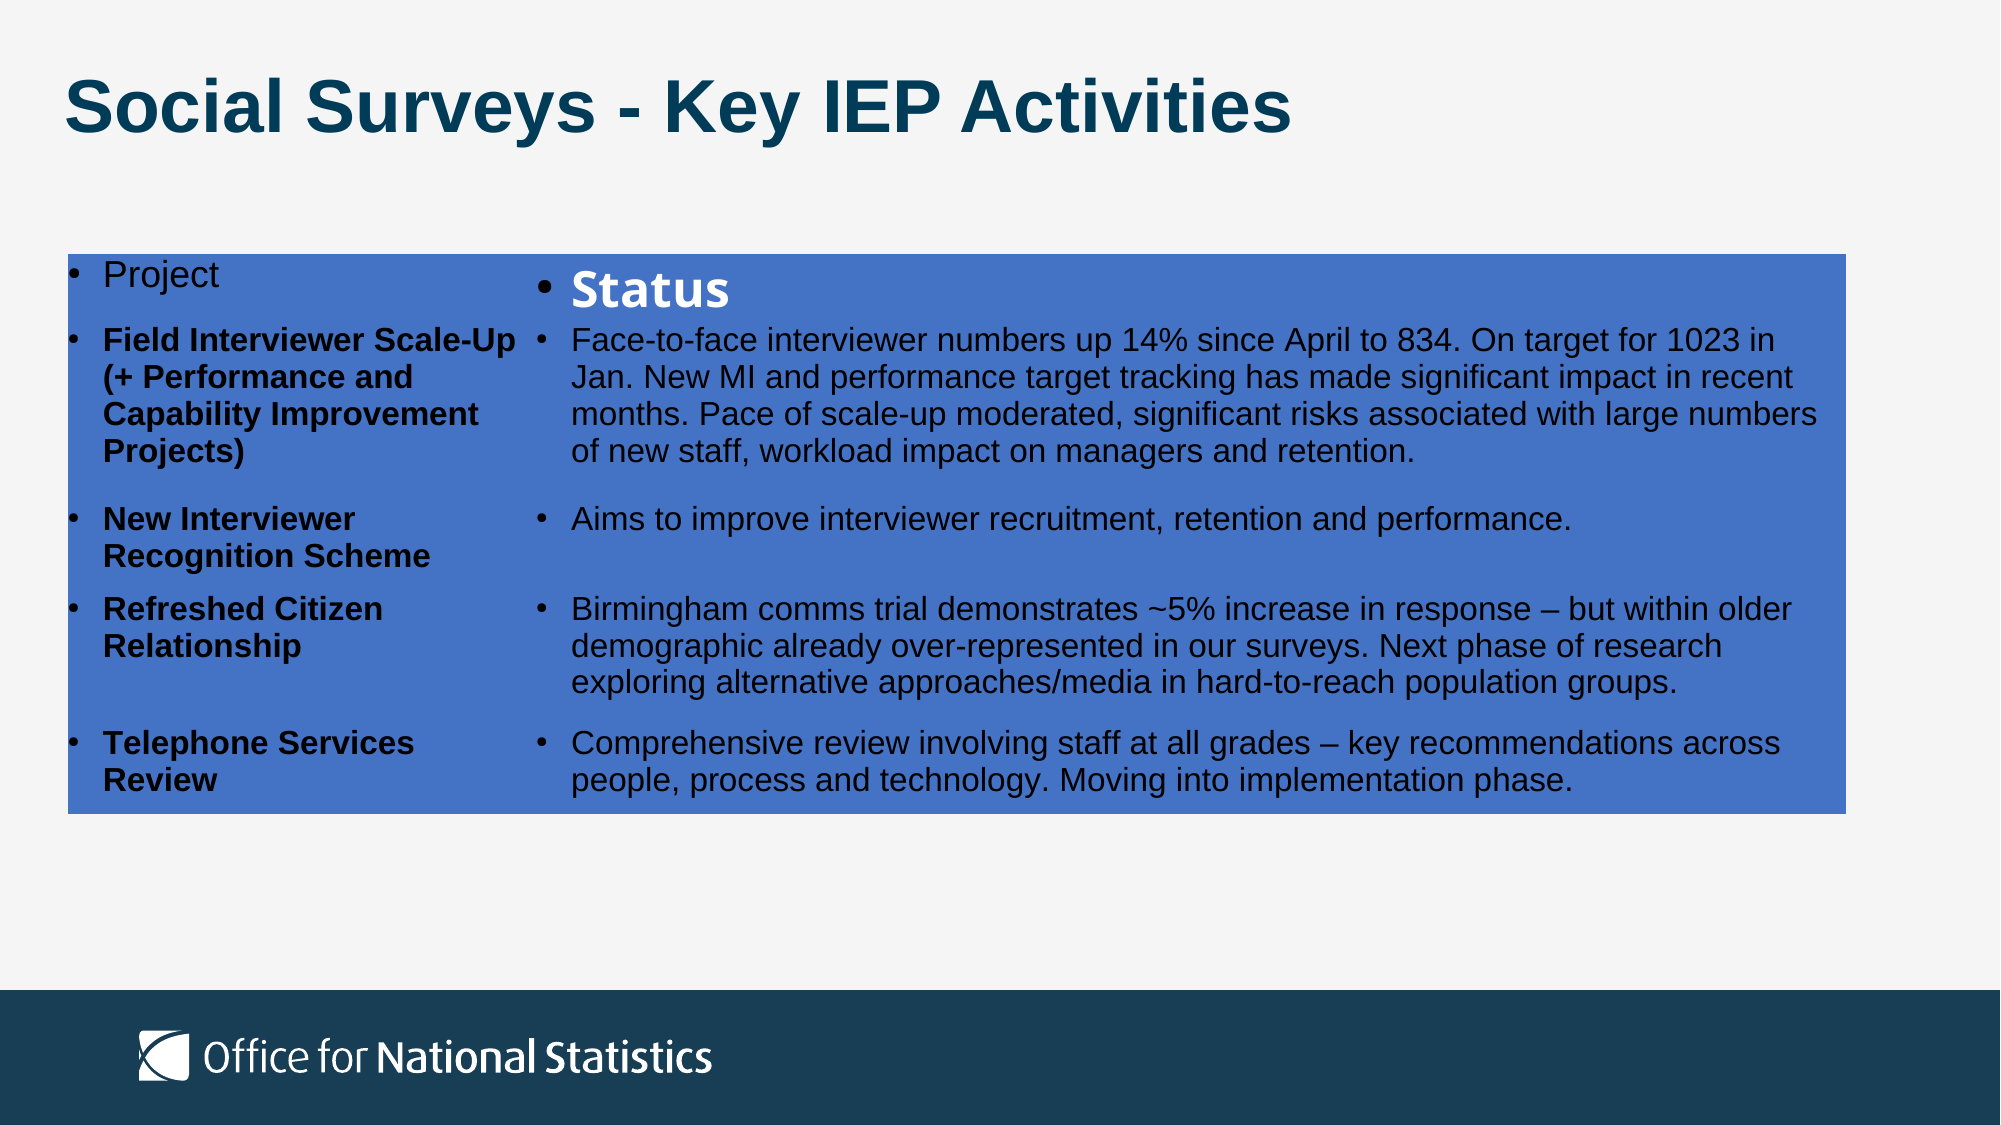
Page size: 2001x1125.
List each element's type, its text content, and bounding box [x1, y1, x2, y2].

table_cell Refreshed Citizen Relationship [68, 590, 536, 724]
table_cell Face-to-face interviewer numbers up 14% since April to 834. On target for 1023 in Jan. New MI and performance target tracking has made significant impact in recent months. Pace of scale-up moderated, significant risks associated with large numbers of new staff, workload impact on managers and retention. [536, 321, 1846, 500]
table_cell Aims to improve interviewer recruitment, retention and performance. [536, 500, 1846, 590]
title Social Surveys - Key IEP Activities [64, 64, 1790, 151]
table_cell Birmingham comms trial demonstrates ~5% increase in response – but within older demographic already over-represented in our surveys. Next phase of research exploring alternative approaches/media in hard-to-reach population groups. [536, 590, 1846, 724]
table_cell New Interviewer Recognition Scheme [68, 500, 536, 590]
table_cell Field Interviewer Scale-Up (+ Performance and Capability Improvement Projects) [68, 321, 536, 500]
table_cell Comprehensive review involving staff at all grades – key recommendations across people, process and technology. Moving into implementation phase. [536, 724, 1846, 814]
table_header Status [536, 254, 1846, 321]
table_header Project [68, 254, 536, 321]
table_cell Telephone Services Review [68, 724, 536, 814]
